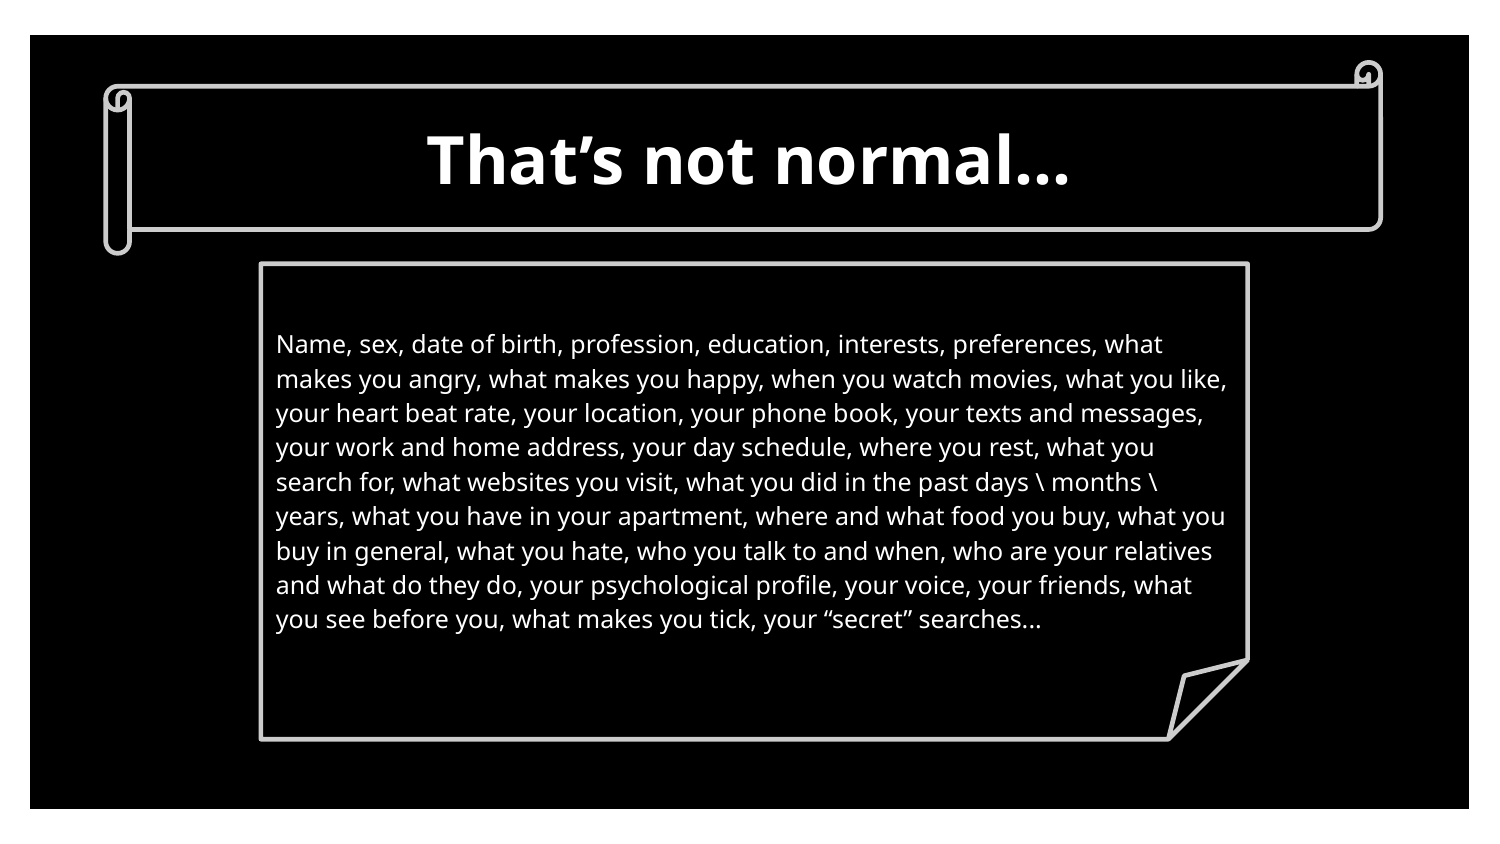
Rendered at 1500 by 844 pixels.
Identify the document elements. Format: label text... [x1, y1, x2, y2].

text_box [29, 33, 1470, 810]
text_box Name, sex, date of birth, profession, education, interests, preferences, what makes you angry, what makes you happy, when you watch movies, what you like, your heart beat rate, your location, your phone book, your texts and messages, your work and home address, your day schedule, where you rest, what you search for, what websites you visit, what you did in the past days \ months \ years, what you have in your apartment, where and what food you buy, what you buy in general, what you hate, who you talk to and when, who are your relatives and what do they do, your psychological profile, your voice, your friends, what you see before you, what makes you tick, your “secret” searches... [260, 263, 1248, 740]
text_box That’s not normal... [105, 76, 1381, 254]
